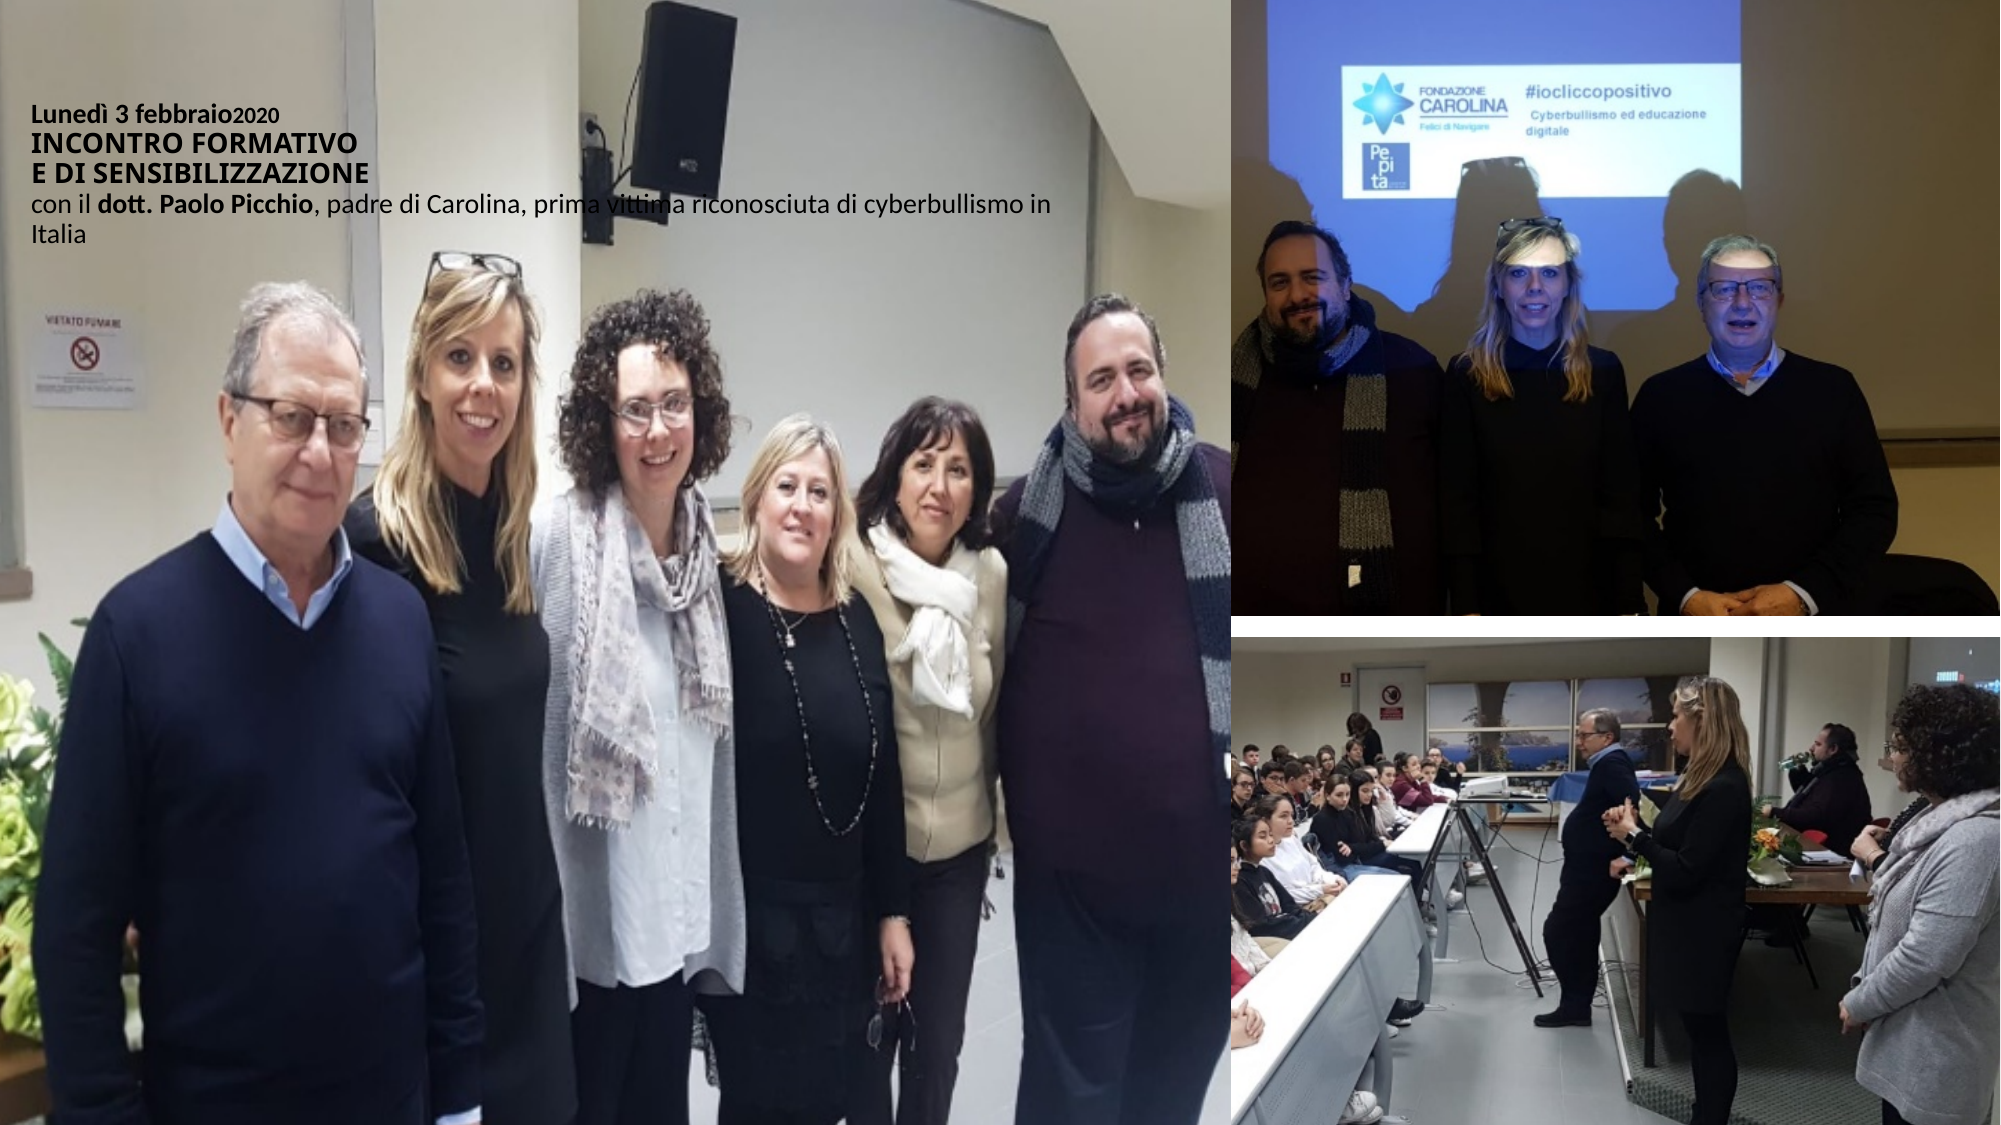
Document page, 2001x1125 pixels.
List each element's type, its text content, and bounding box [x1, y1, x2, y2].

title Lunedì 3 febbraio2020 INCONTRO FORMATIVO E DI SENSIBILIZZAZIONE con il dott. Paolo Picchio, padre di Carolina, prima vittima riconosciuta di cyberbullismo in Italia [16, 29, 1129, 366]
picture [0, 0, 2000, 1125]
